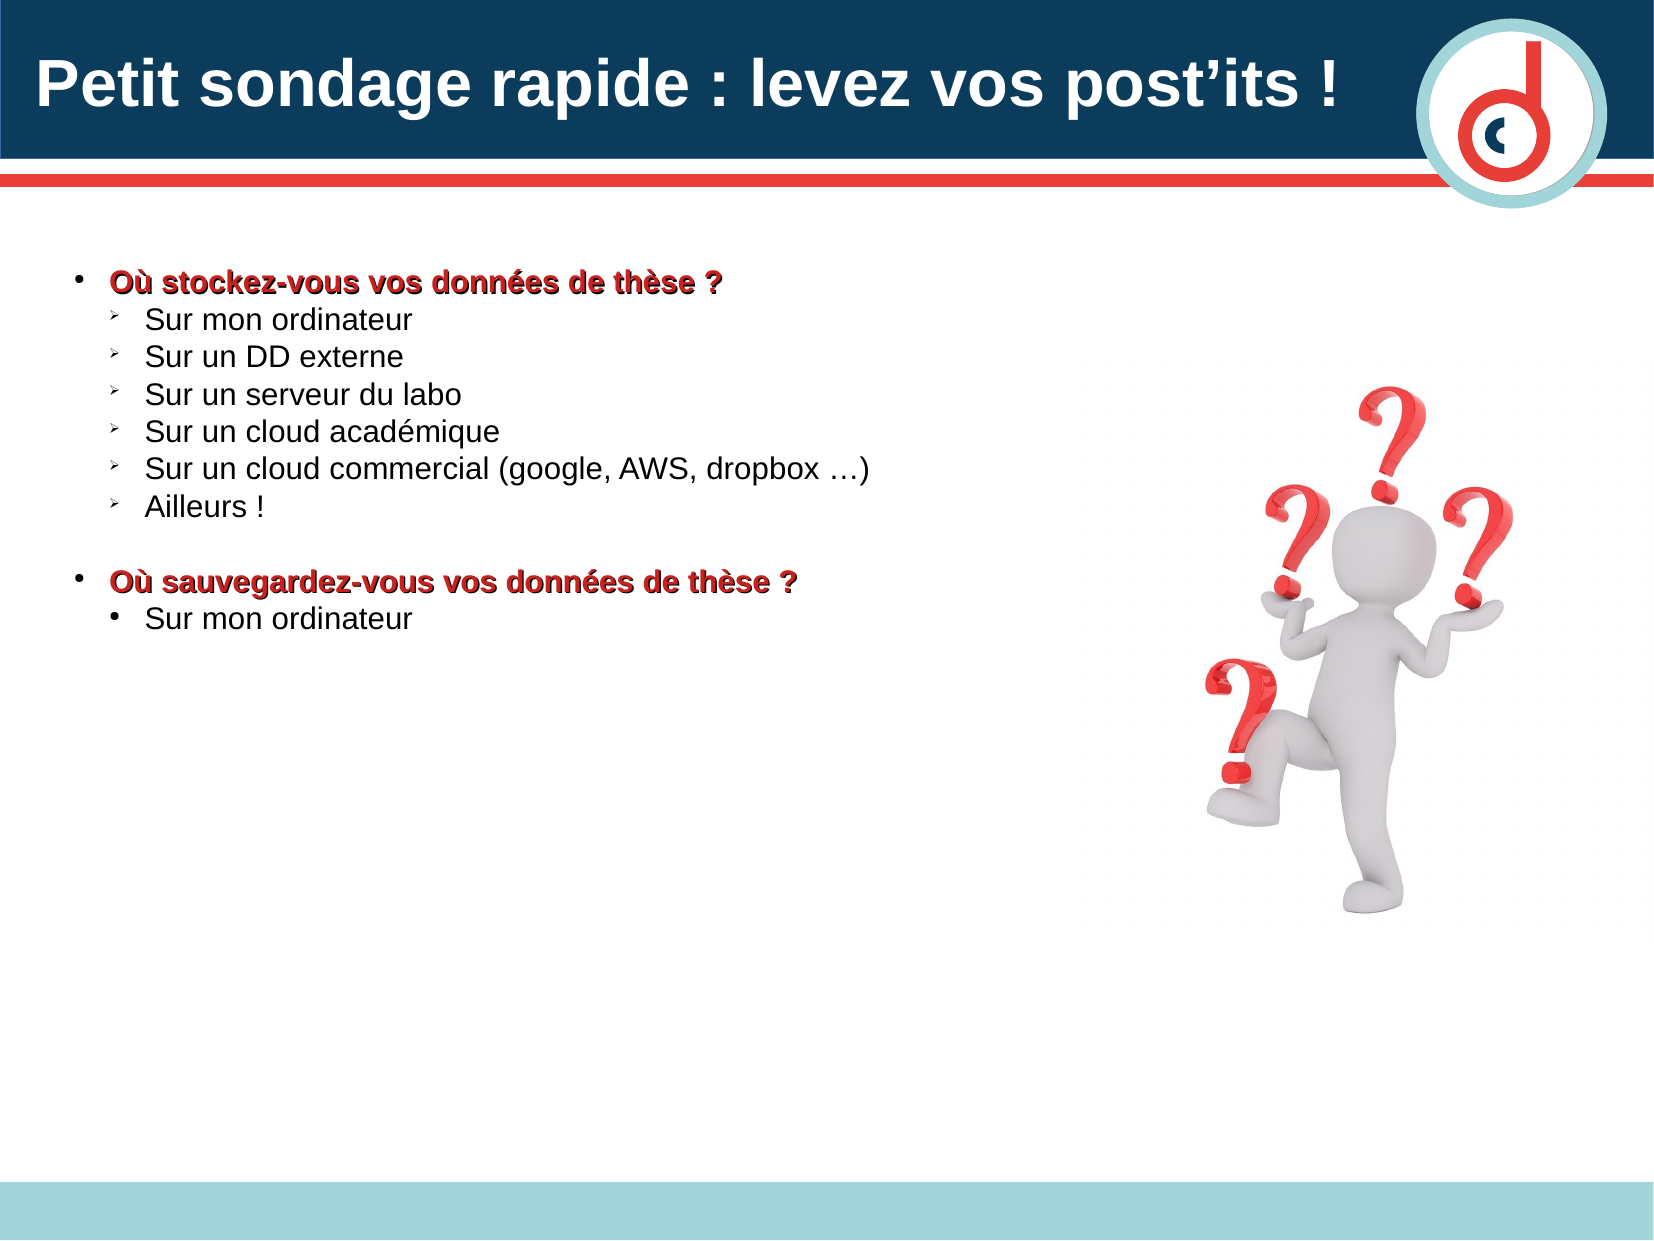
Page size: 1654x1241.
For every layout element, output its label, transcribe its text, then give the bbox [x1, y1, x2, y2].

text_box Où stockez-vous vos données de thèse ? Sur mon ordinateur Sur un DD externe Sur un serveur du labo Sur un cloud académique Sur un cloud commercial (google, AWS, dropbox …) Ailleurs ! Où sauvegardez-vous vos données de thèse ? Sur mon ordinateur [59, 254, 1595, 1152]
picture [1062, 354, 1654, 945]
title Petit sondage rapide : levez vos post’its ! [35, 11, 1430, 159]
